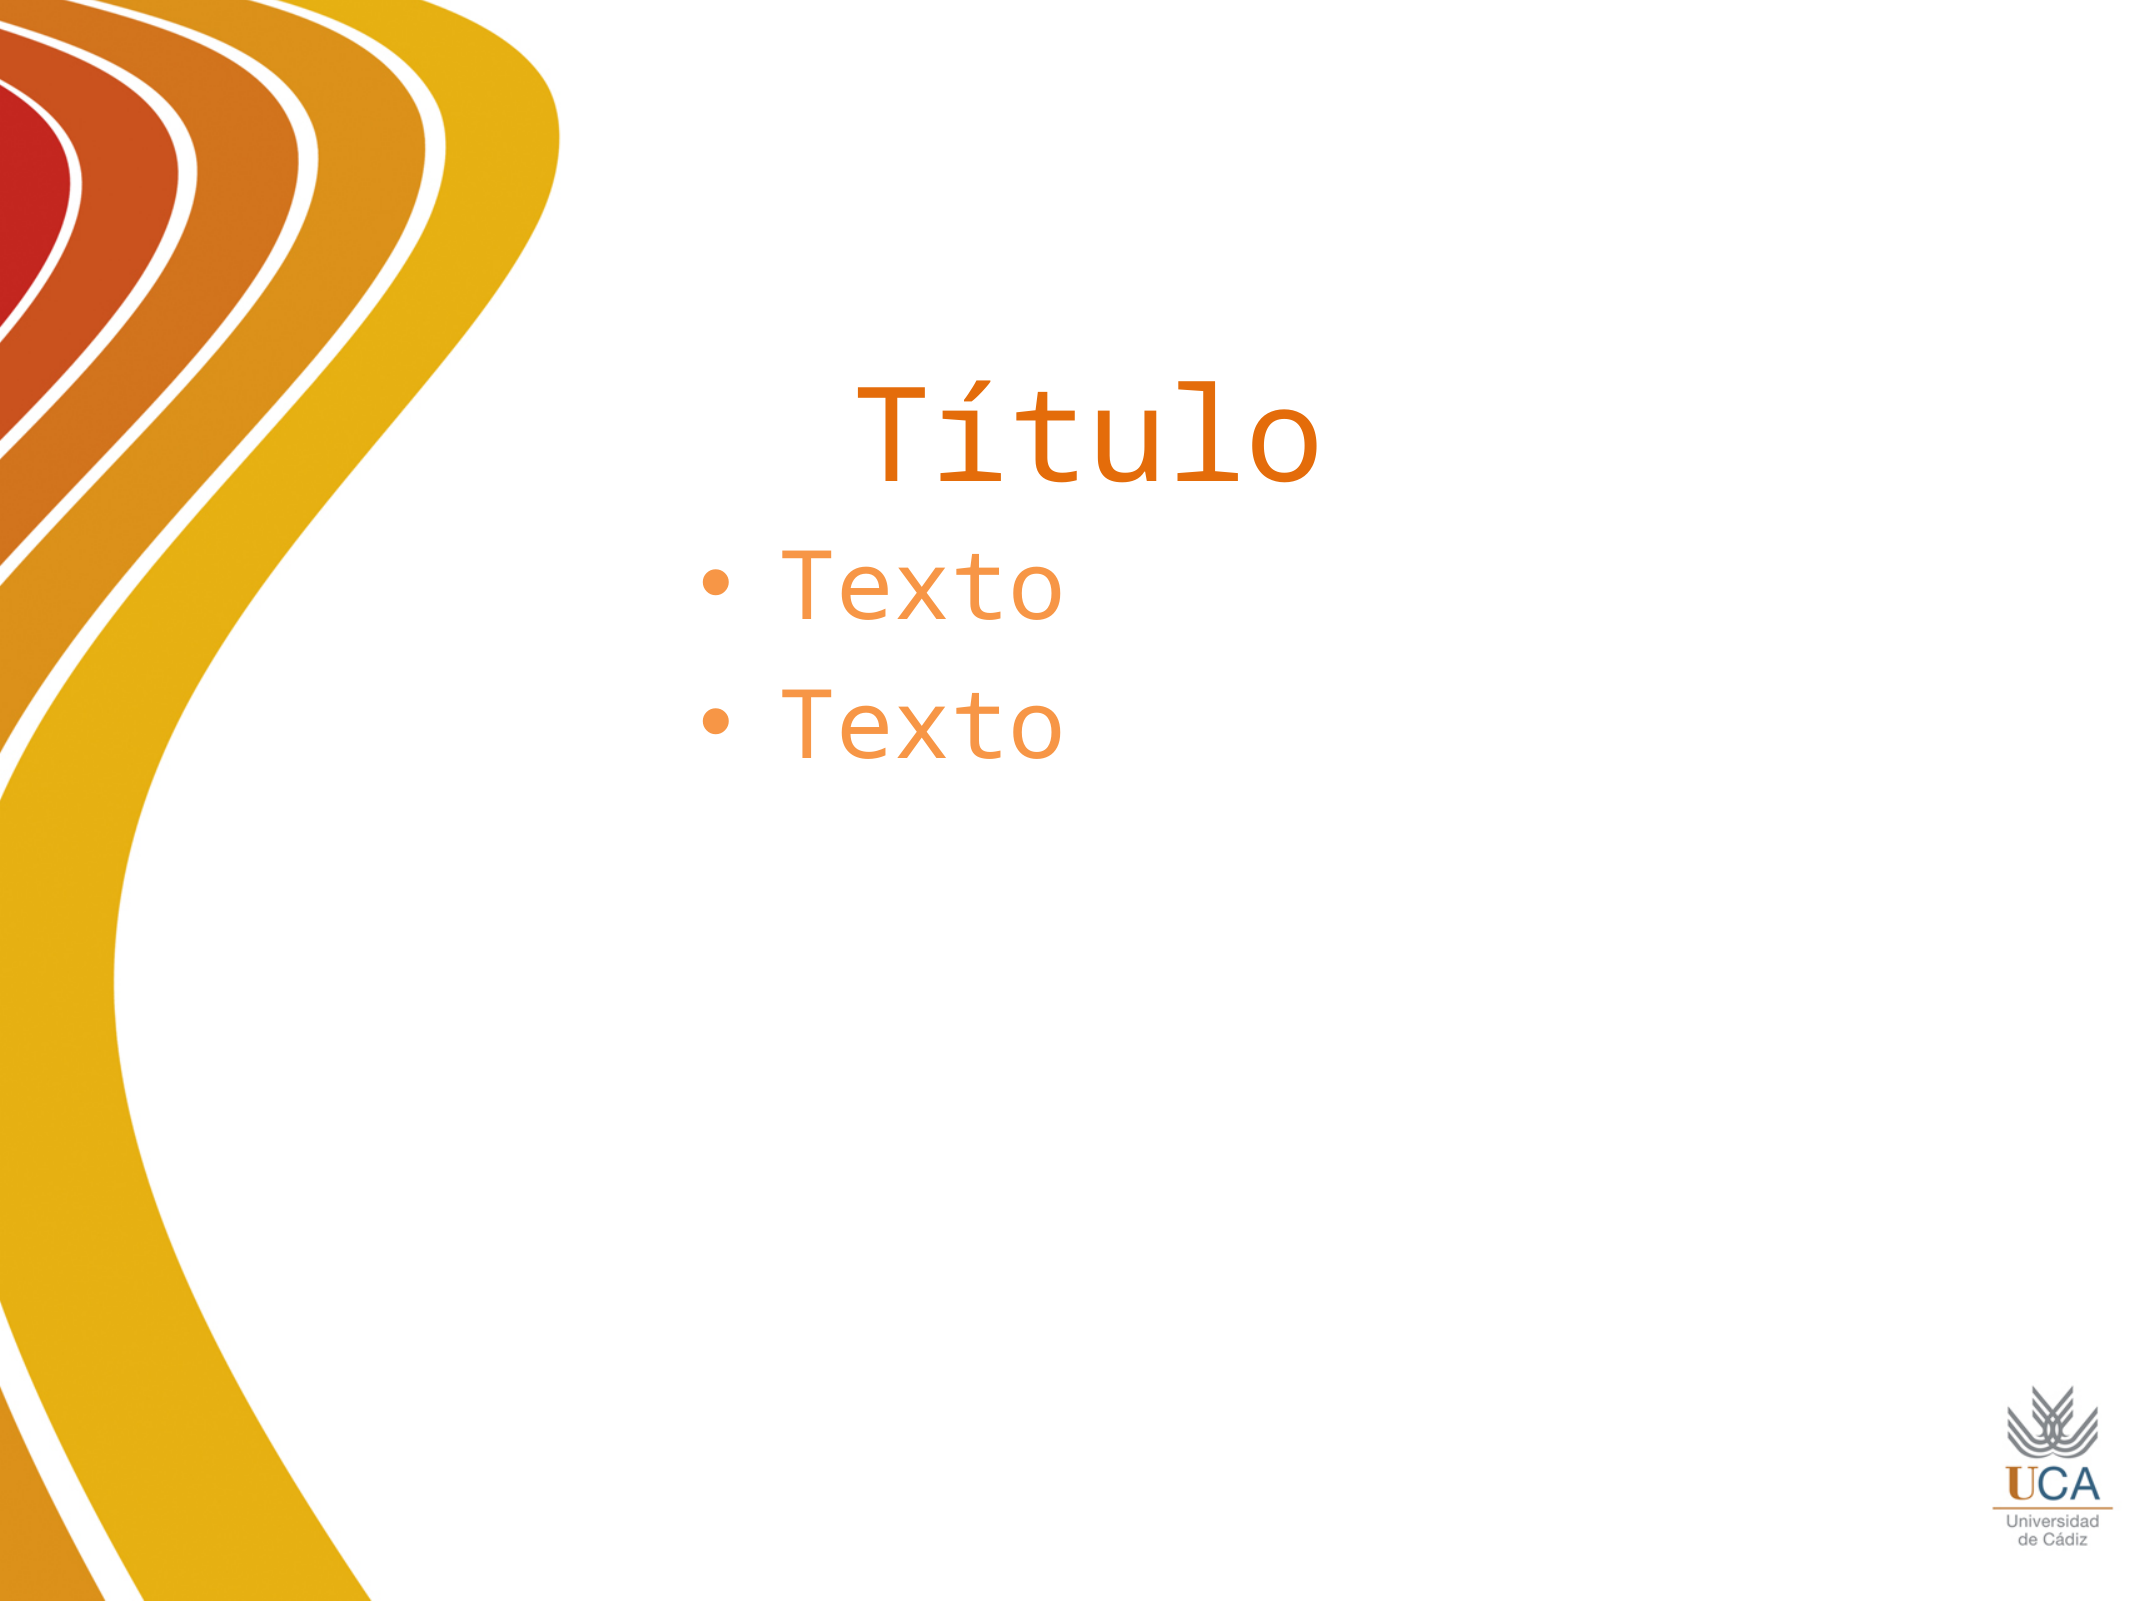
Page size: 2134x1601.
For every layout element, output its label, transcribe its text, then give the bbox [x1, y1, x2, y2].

picture [0, 0, 2134, 1601]
list Texto Texto [677, 513, 1499, 1292]
title Título [677, 339, 1499, 513]
